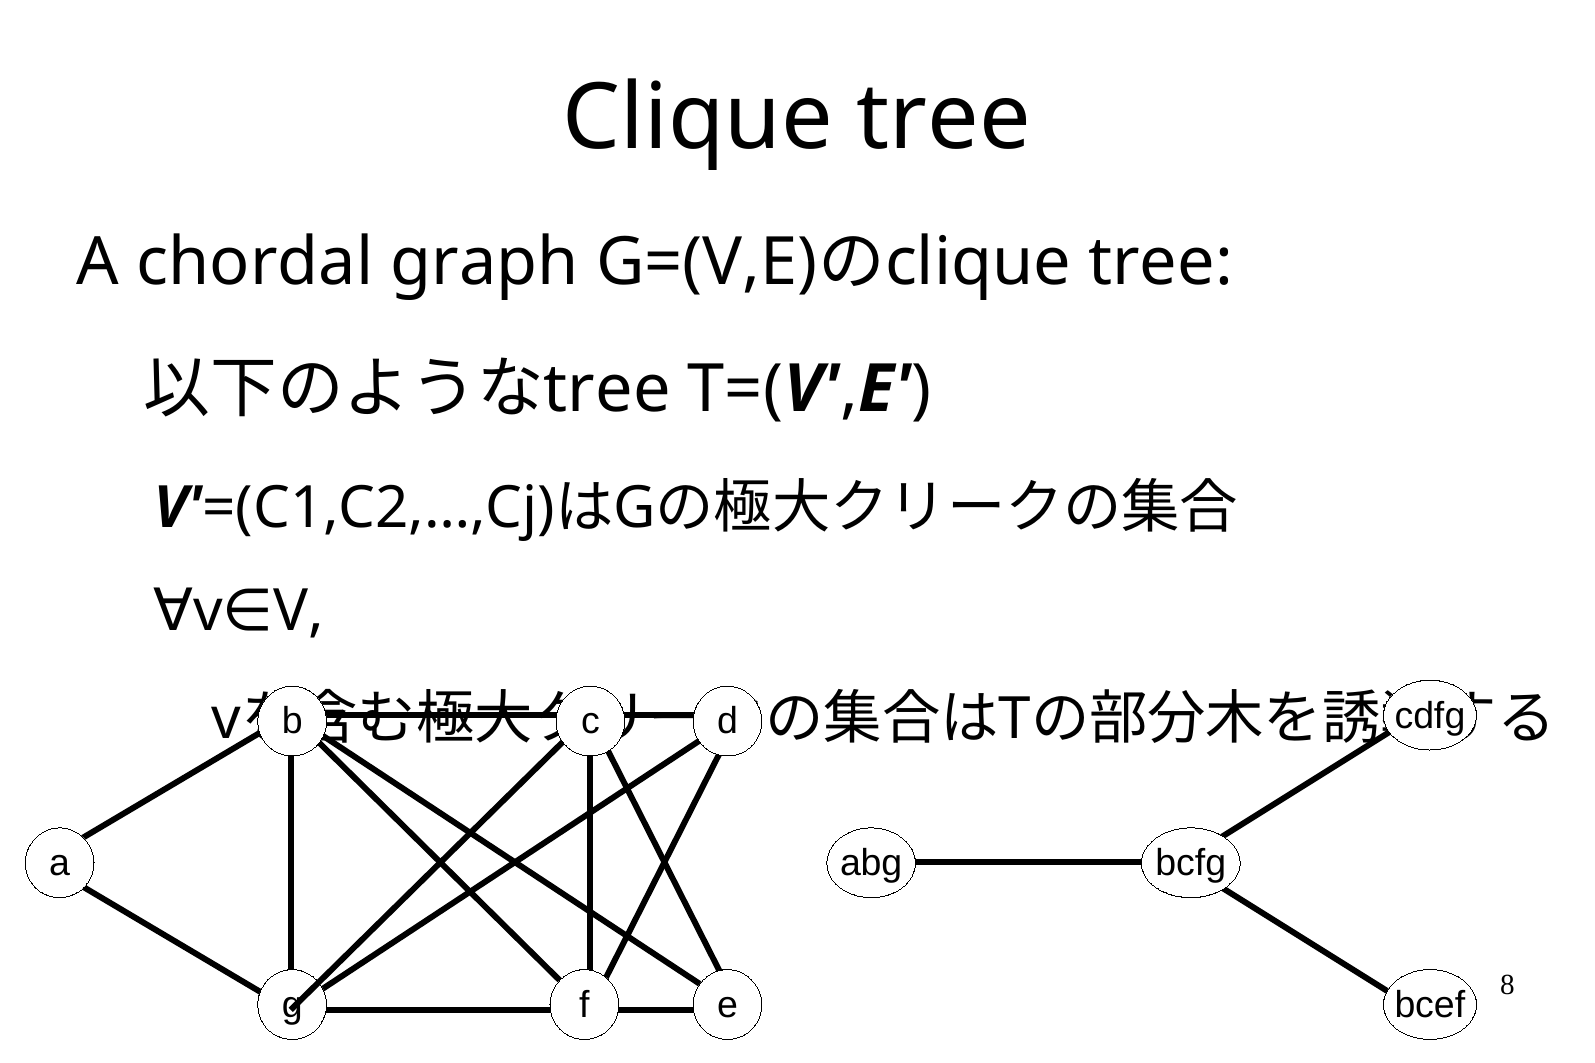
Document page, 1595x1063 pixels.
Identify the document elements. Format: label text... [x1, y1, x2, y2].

text_box g [286, 999, 296, 1015]
title Clique tree [79, 49, 1515, 178]
text_box e [693, 969, 762, 1040]
text_box bcfg [1141, 827, 1241, 898]
text_box f [549, 969, 619, 1040]
text_box b [257, 686, 327, 756]
text_box bcef [1383, 969, 1477, 1040]
text_box c [556, 686, 625, 756]
text_box a [25, 827, 95, 898]
text_box cdfg [1383, 680, 1477, 751]
text_box abg [826, 827, 916, 898]
text_box g [257, 969, 327, 1040]
list A chordal graph G=(V,E)のclique tree: 以下のようなtree T=(V',E') V'=(C1,C2,…,Cj)はGの極大クリークの集合 ∀v∈V, vを含む極大クリークの集合はTの部分木を誘導する [59, 207, 1565, 646]
text_box d [693, 686, 762, 756]
